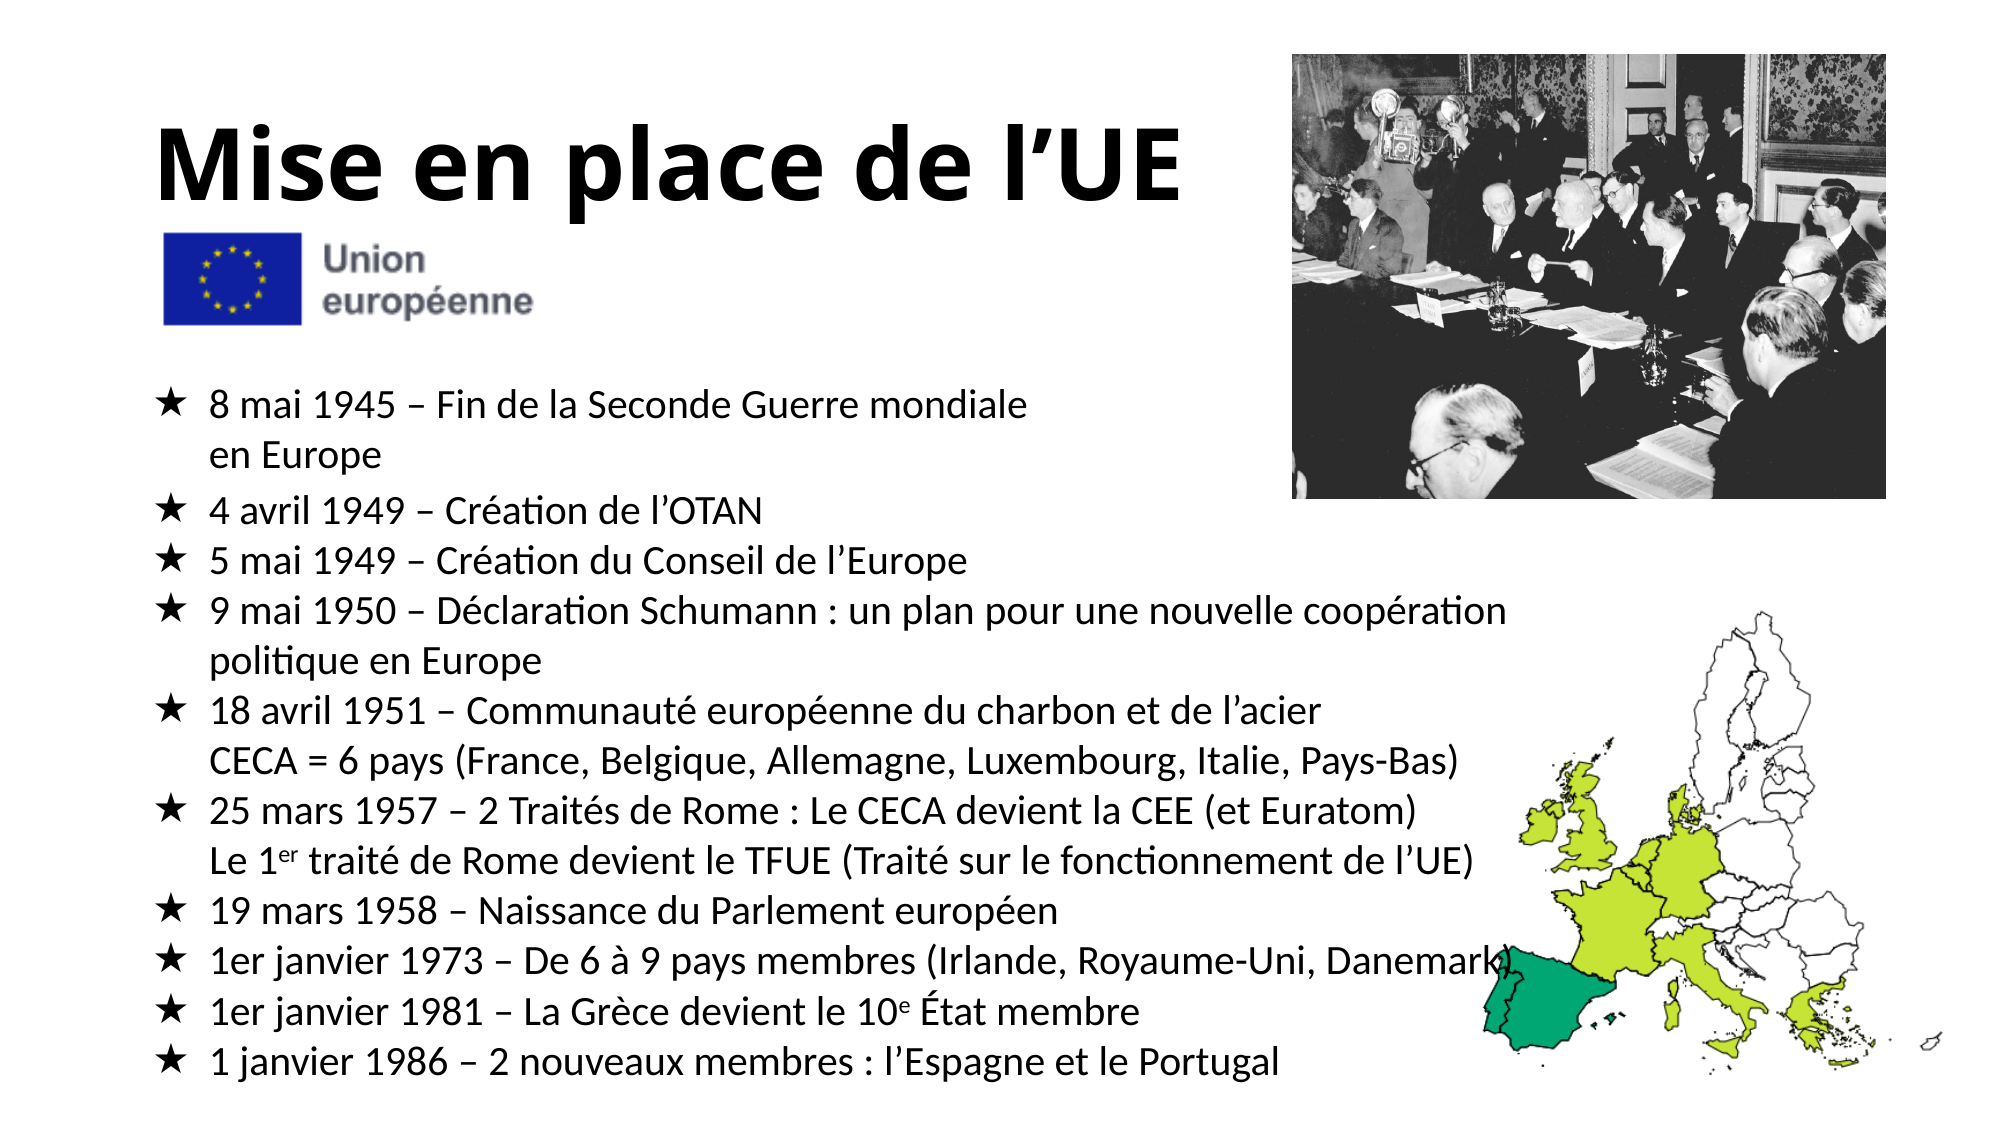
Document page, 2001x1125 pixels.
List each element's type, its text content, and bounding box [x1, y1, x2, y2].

text_box 8 mai 1945 – Fin de la Seconde Guerre mondiale en Europe [137, 369, 1088, 475]
text_box 1er janvier 1981 – La Grèce devient le 10e État membre 1 janvier 1986 – 2 nouveaux membres : l’Espagne et le Portugal [137, 991, 1502, 1092]
text_box 4 avril 1949 – Création de l’OTAN 5 mai 1949 – Création du Conseil de l’Europe 9 mai 1950 – Déclaration Schumann : un plan pour une nouvelle coopération politique en Europe 18 avril 1951 – Communauté européenne du charbon et de l’acier CECA = 6 pays (France, Belgique, Allemagne, Luxembourg, Italie, Pays-Bas) 25 mars 1957 – 2 Traités de Rome : Le CECA devient la CEE (et Euratom) Le 1er traité de Rome devient le TFUE (Traité sur le fonctionnement de l’UE) 19 mars 1958 – Naissance du Parlement européen 1er janvier 1973 – De 6 à 9 pays membres (Irlande, Royaume-Uni, Danemark) [137, 475, 1551, 991]
picture [1417, 569, 1996, 1093]
picture [1292, 54, 1886, 499]
title Mise en place de l’UE [137, 59, 1292, 278]
picture [137, 204, 555, 351]
